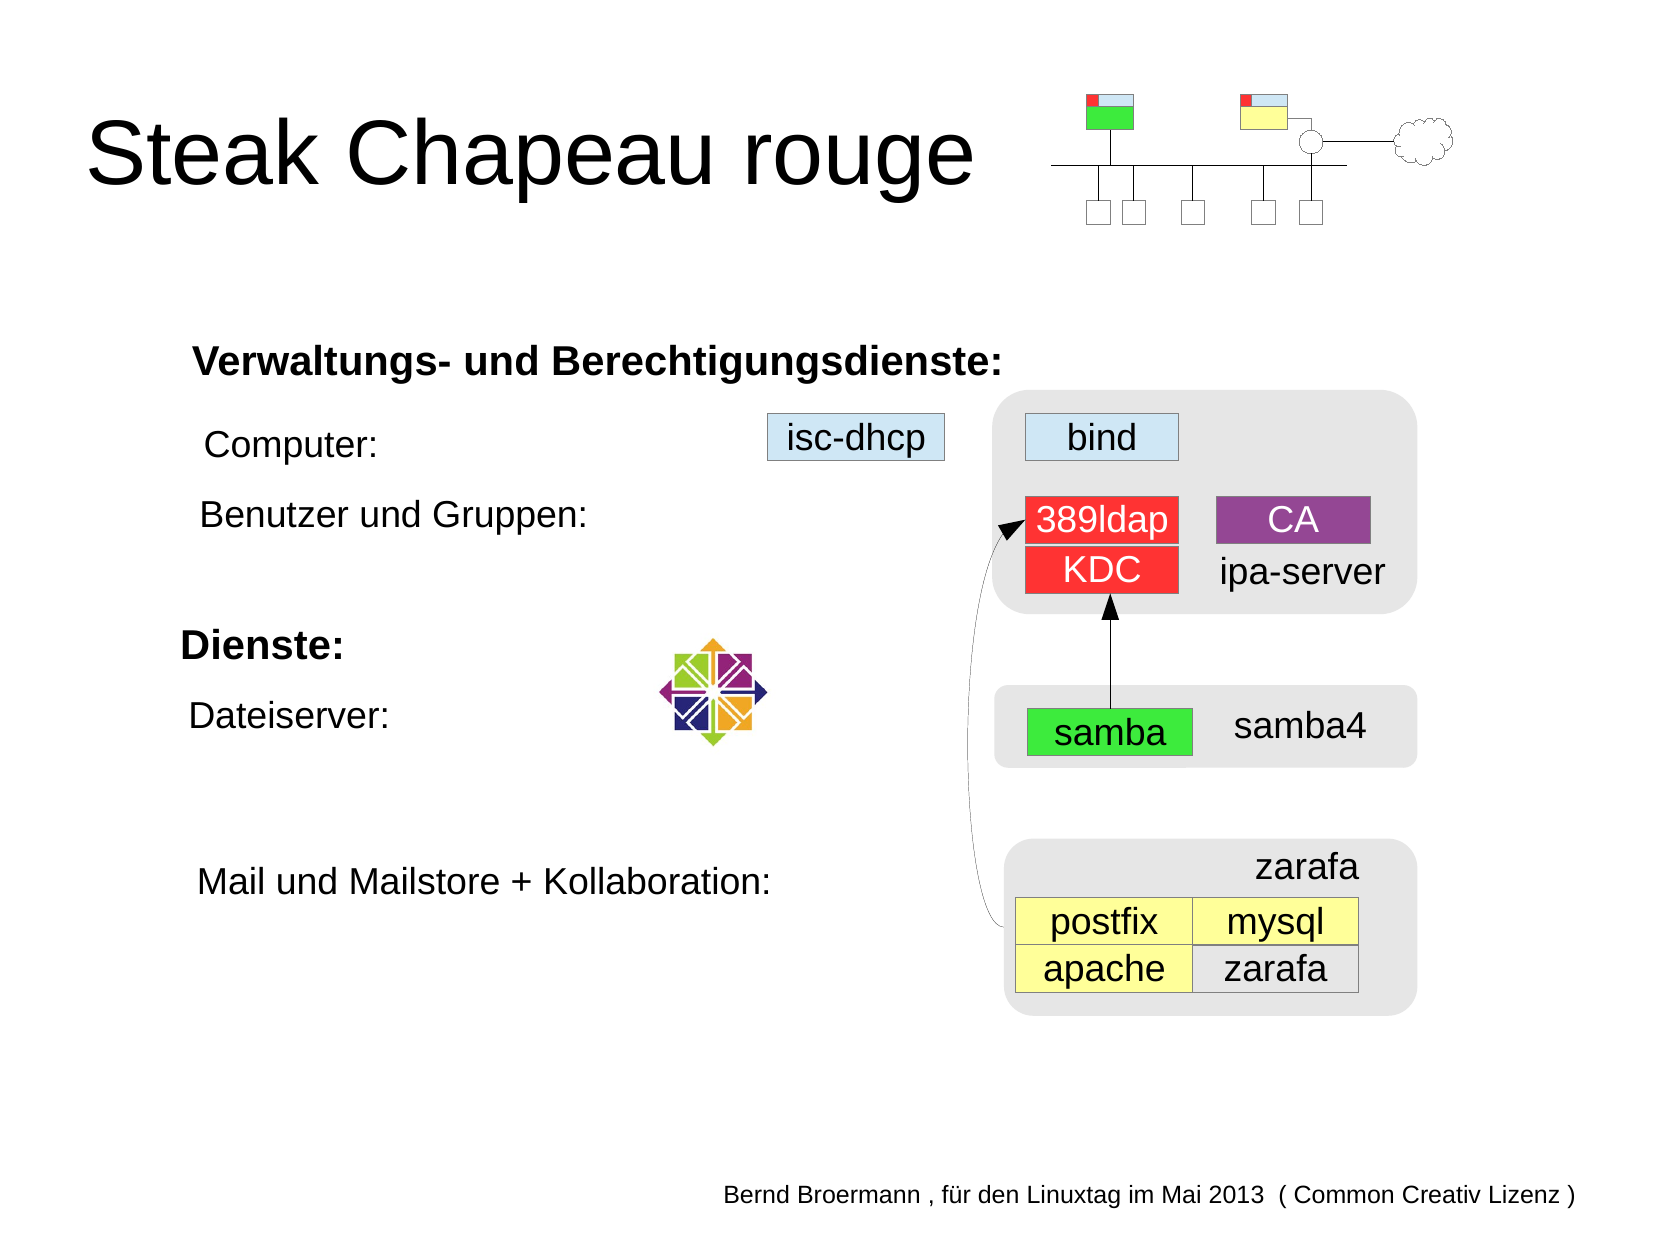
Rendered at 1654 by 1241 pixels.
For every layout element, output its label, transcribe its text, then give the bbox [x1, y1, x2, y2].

text_box Dateiserver: [173, 687, 405, 745]
text_box ipa-server [1204, 543, 1401, 615]
text_box [1251, 200, 1276, 225]
text_box Dienste: [165, 614, 361, 676]
text_box 389ldap [1025, 496, 1179, 544]
title Steak Chapeau rouge [82, 49, 981, 257]
picture [625, 605, 801, 780]
text_box CA [1216, 496, 1371, 544]
text_box [1181, 200, 1205, 225]
text_box [1122, 200, 1146, 225]
text_box mysql [1193, 897, 1359, 945]
text_box samba [1027, 708, 1193, 756]
text_box KDC [1025, 546, 1179, 594]
text_box [1086, 94, 1134, 130]
text_box Verwaltungs- und Berechtigungsdienste: [177, 330, 1020, 393]
text_box [1299, 129, 1323, 154]
text_box Computer: [188, 415, 394, 473]
text_box [1393, 118, 1453, 166]
text_box [1003, 838, 1418, 1016]
text_box samba4 [1219, 696, 1382, 754]
text_box [1240, 94, 1288, 130]
text_box bind [1025, 413, 1179, 461]
text_box apache [1015, 944, 1193, 993]
text_box Mail und Mailstore + Kollaboration: [182, 852, 787, 910]
text_box zarafa [1240, 838, 1374, 896]
text_box Bernd Broermann , für den Linuxtag im Mai 2013 ( Common Creativ Lizenz ) [708, 1173, 1630, 1217]
text_box [994, 685, 1418, 768]
text_box zarafa [1192, 945, 1359, 993]
text_box [1086, 200, 1111, 225]
text_box postfix [1015, 897, 1193, 944]
text_box [992, 389, 1418, 615]
text_box Benutzer und Gruppen: [184, 485, 604, 543]
text_box isc-dhcp [767, 413, 945, 461]
text_box [1299, 200, 1323, 225]
